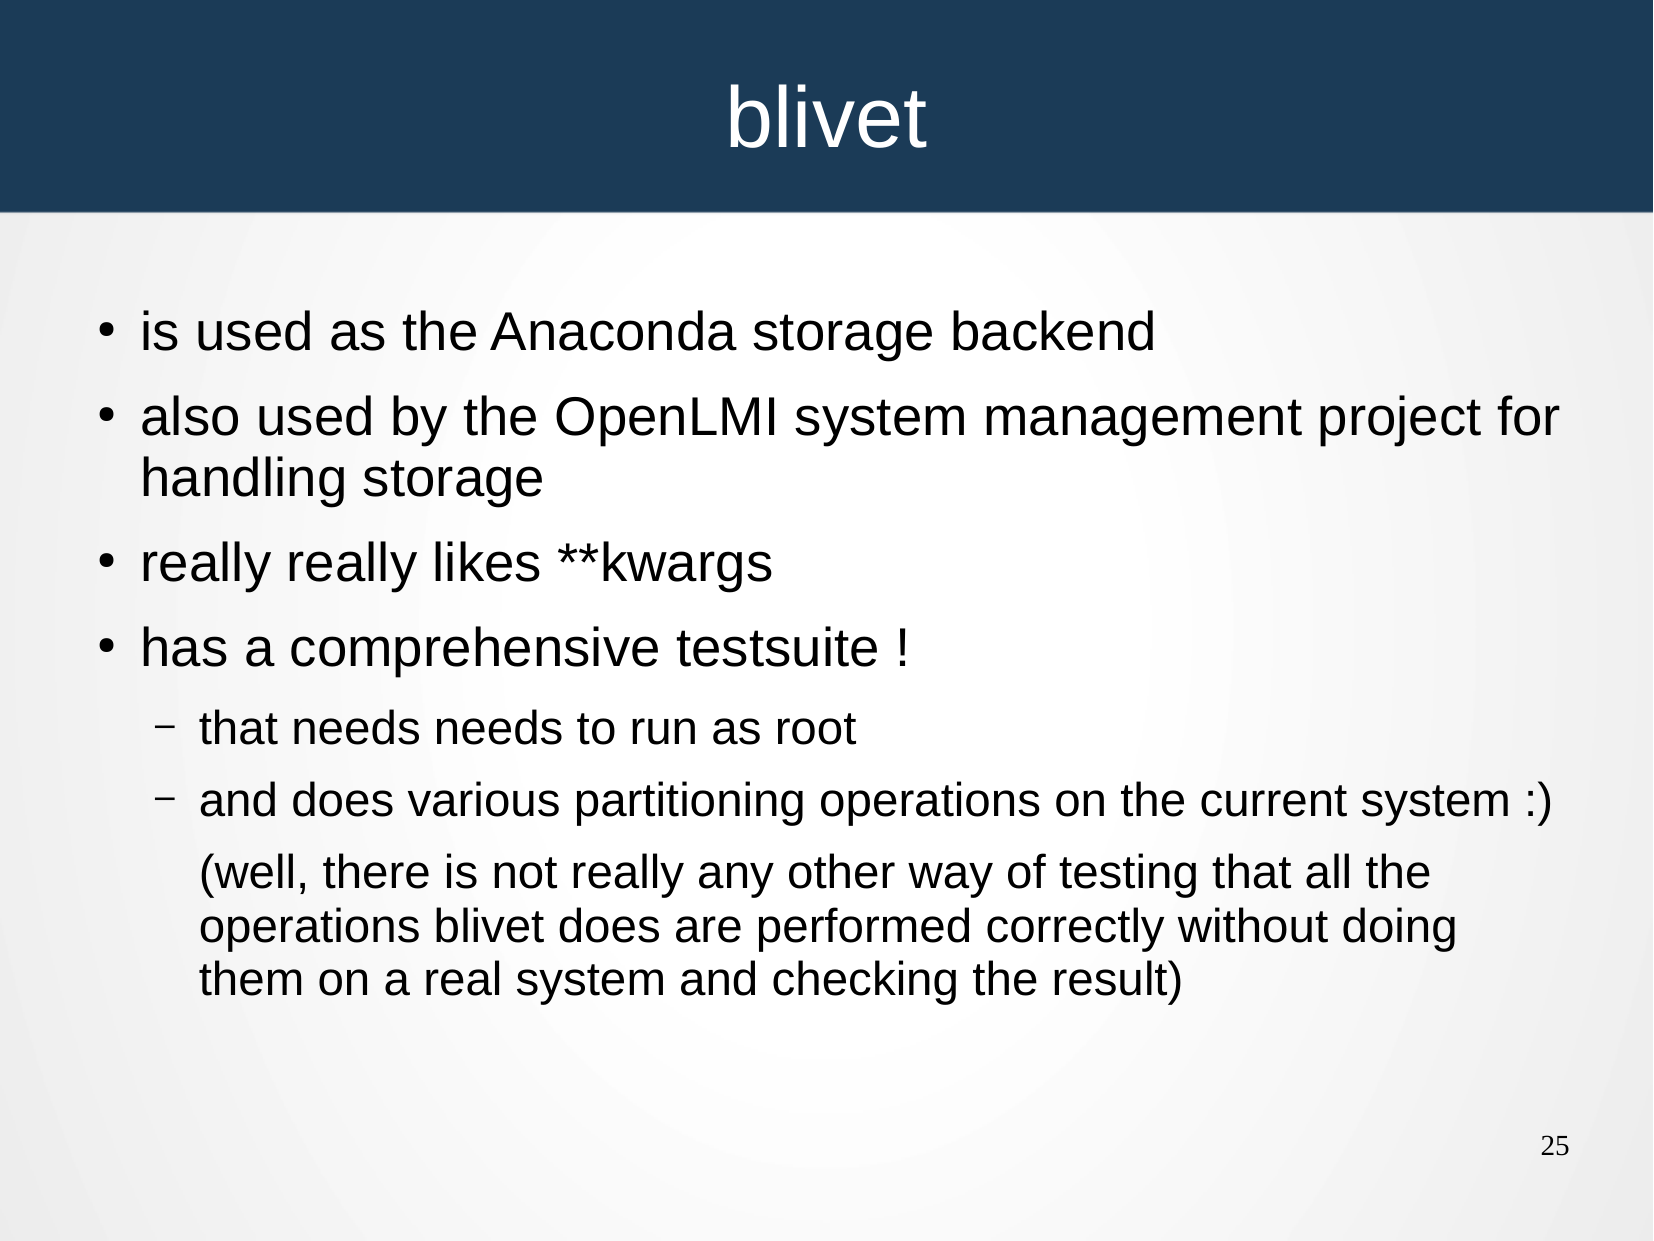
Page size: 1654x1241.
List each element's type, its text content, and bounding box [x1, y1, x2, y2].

list is used as the Anaconda storage backend also used by the OpenLMI system management project for handling storage really really likes **kwargs has a comprehensive testsuite ! that needs needs to run as root and does various partitioning operations on the current system :) (well, there is not really any other way of testing that all the operations blivet does are performed correctly without doing them on a real system and checking the result) [82, 300, 1571, 1021]
title blivet [82, 47, 1571, 189]
picture [0, 0, 1653, 1241]
